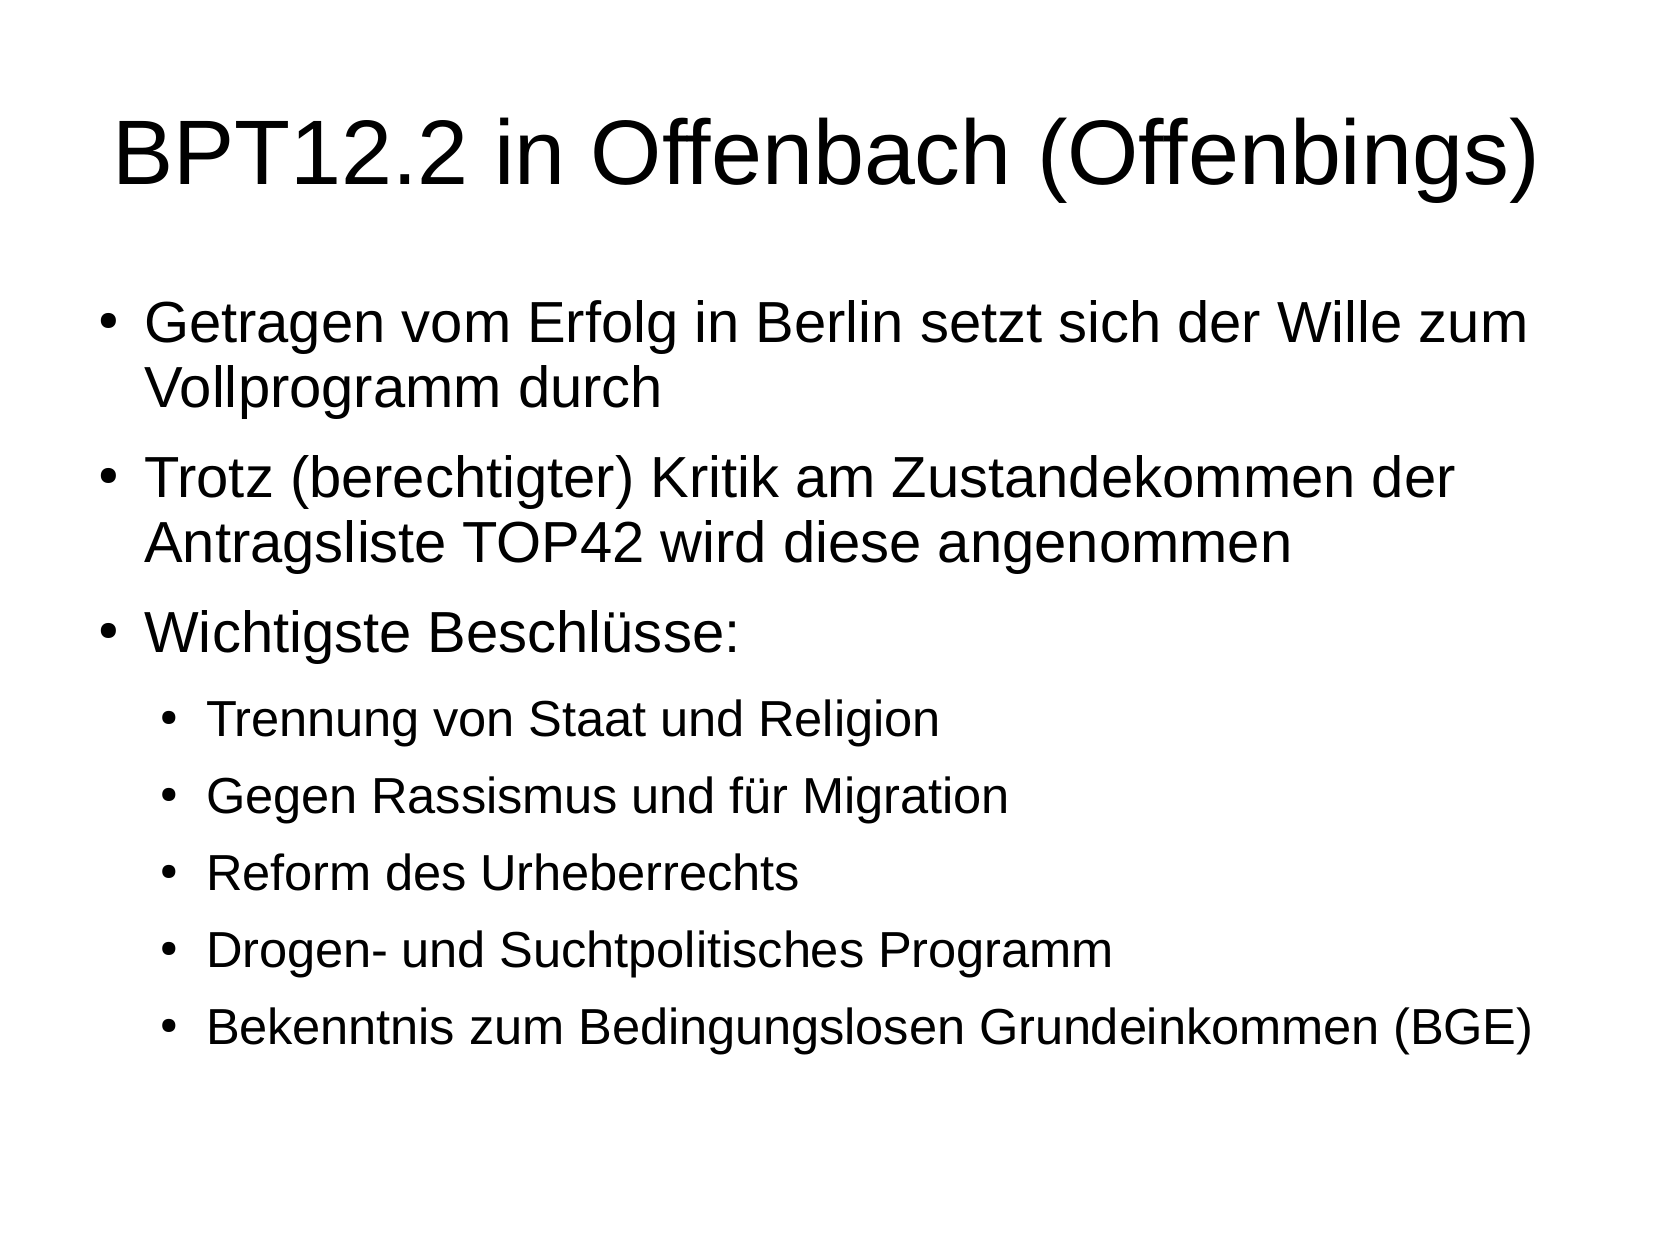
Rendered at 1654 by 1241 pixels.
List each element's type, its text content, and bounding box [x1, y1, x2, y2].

list Getragen vom Erfolg in Berlin setzt sich der Wille zum Vollprogramm durch Trotz (berechtigter) Kritik am Zustandekommen der Antragsliste TOP42 wird diese angenommen Wichtigste Beschlüsse: Trennung von Staat und Religion Gegen Rassismus und für Migration Reform des Urheberrechts Drogen- und Suchtpolitisches Programm Bekenntnis zum Bedingungslosen Grundeinkommen (BGE) [82, 290, 1571, 1109]
title BPT12.2 in Offenbach (Offenbings) [82, 49, 1571, 257]
